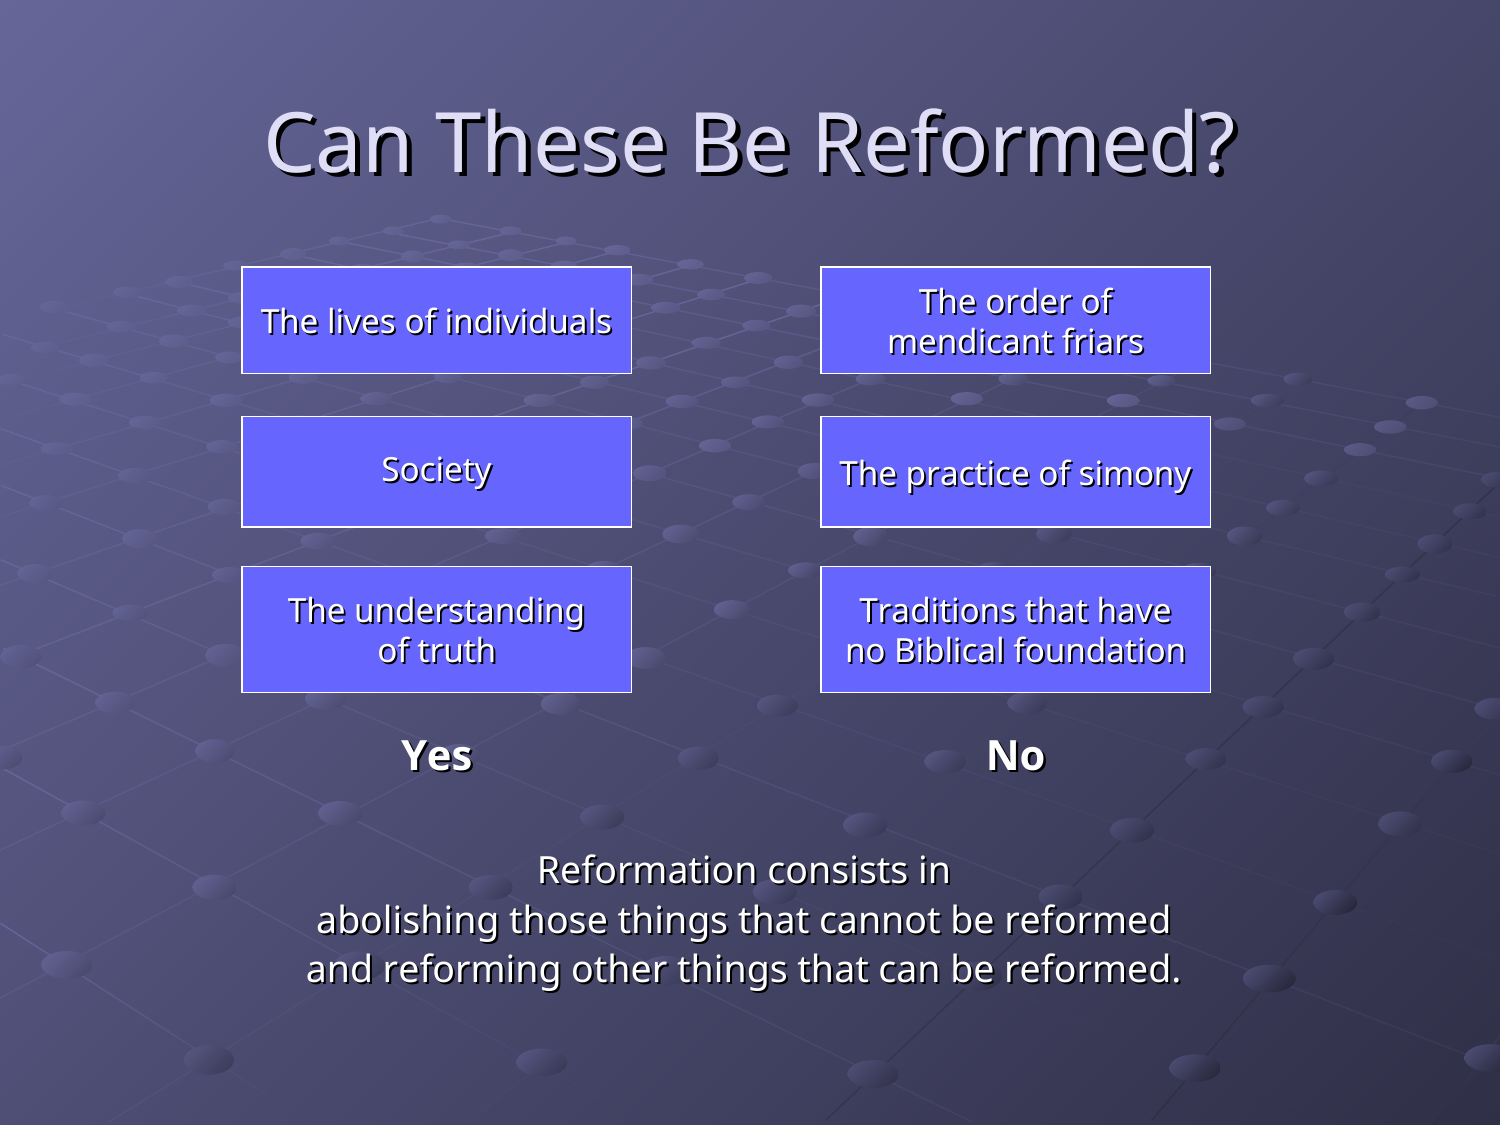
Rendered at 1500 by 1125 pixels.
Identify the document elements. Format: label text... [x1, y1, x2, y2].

text_box The lives of individuals [241, 267, 632, 374]
text_box No [909, 721, 1123, 787]
text_box The practice of simony [820, 416, 1211, 528]
text_box Yes [330, 721, 544, 787]
text_box Traditions that have no Biblical foundation [820, 566, 1211, 693]
text_box The understanding of truth [241, 566, 632, 693]
text_box The order of mendicant friars [820, 267, 1211, 374]
title Can These Be Reformed? [75, 45, 1426, 233]
text_box Reformation consists in abolishing those things that cannot be reformed and reforming other things that can be reformed. [112, 834, 1377, 998]
text_box Society [241, 416, 632, 528]
